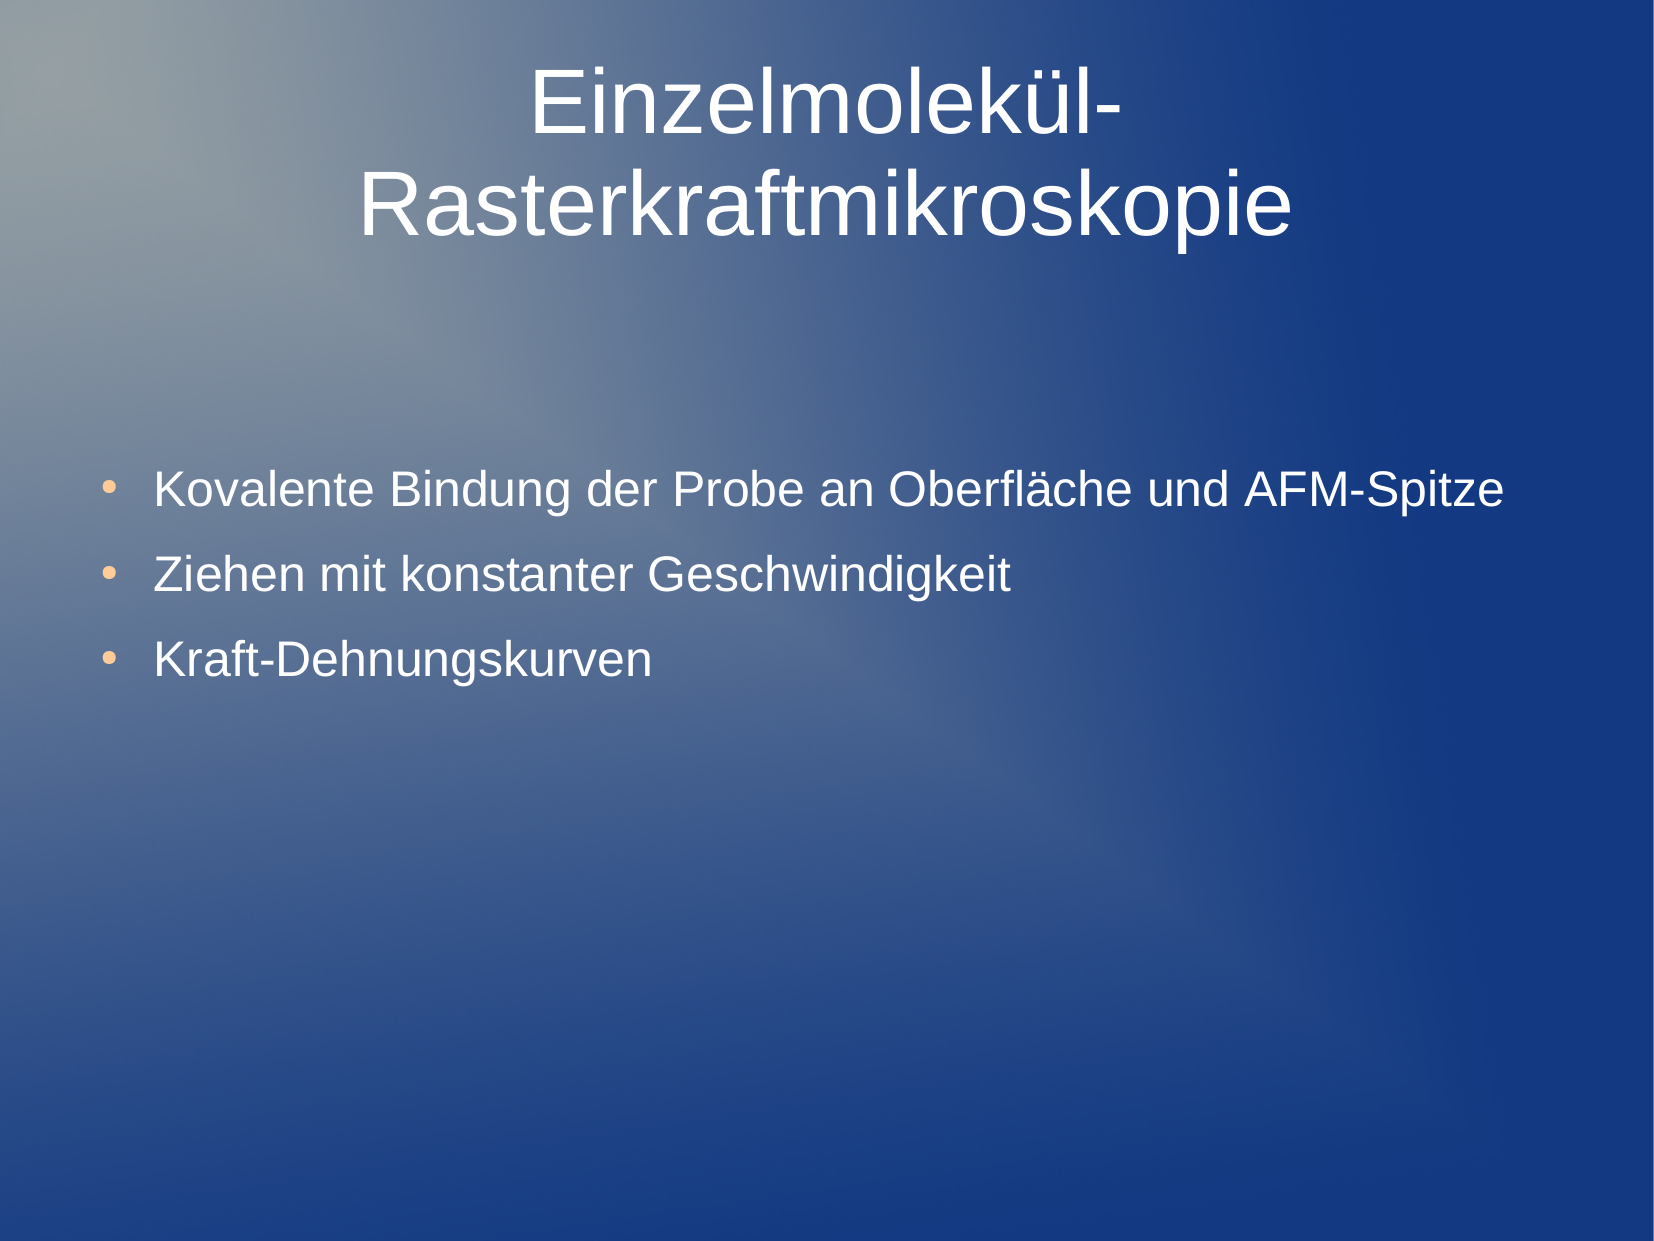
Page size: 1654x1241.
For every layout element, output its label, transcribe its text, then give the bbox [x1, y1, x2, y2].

picture [0, 0, 1654, 1241]
list Kovalente Bindung der Probe an Oberfläche und AFM-Spitze Ziehen mit konstanter Geschwindigkeit Kraft-Dehnungskurven [82, 290, 1571, 1109]
title Einzelmolekül-Rasterkraftmikroskopie [82, 49, 1571, 257]
